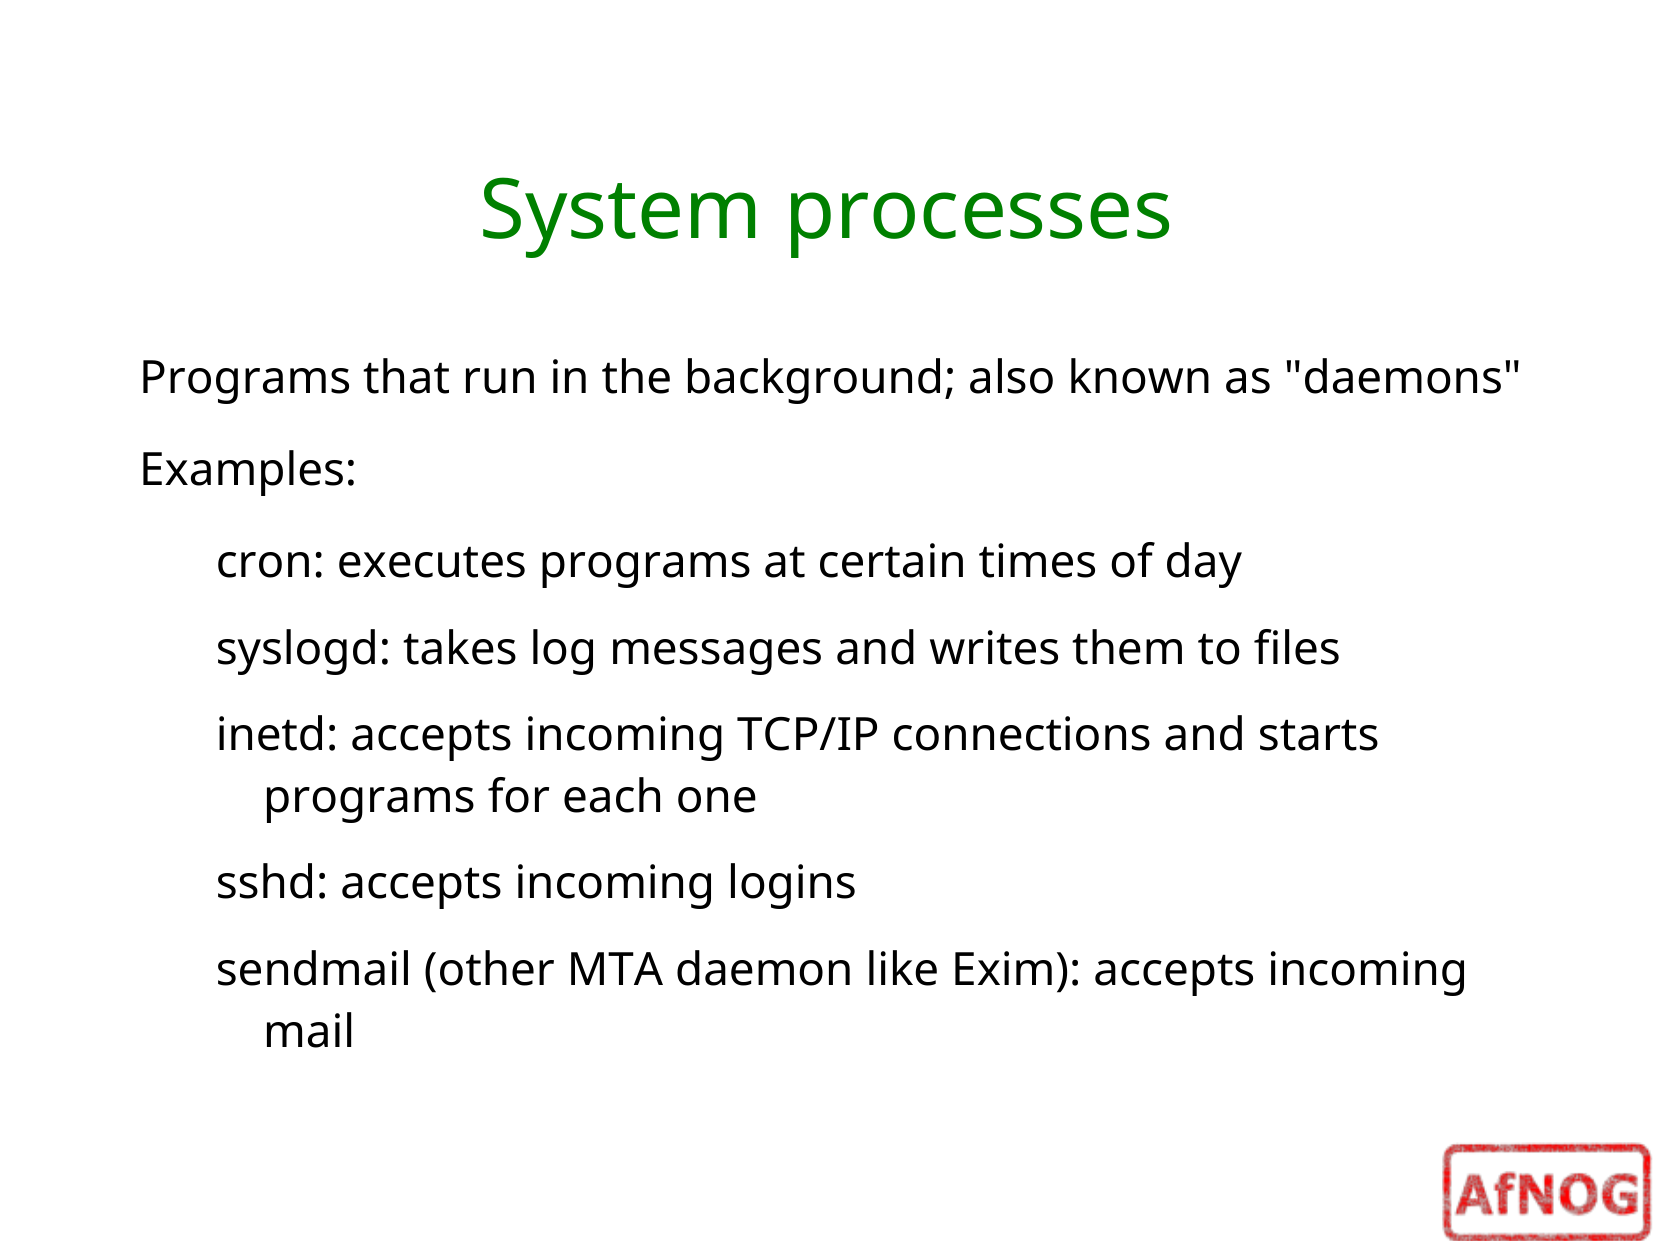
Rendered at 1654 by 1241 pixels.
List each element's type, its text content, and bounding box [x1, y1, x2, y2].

list Programs that run in the background; also known as "daemons" Examples: cron: executes programs at certain times of day syslogd: takes log messages and writes them to files inetd: accepts incoming TCP/IP connections and starts programs for each one sshd: accepts incoming logins sendmail (other MTA daemon like Exim): accepts incoming mail [121, 344, 1533, 1127]
picture [1441, 1141, 1654, 1241]
title System processes [121, 102, 1533, 311]
